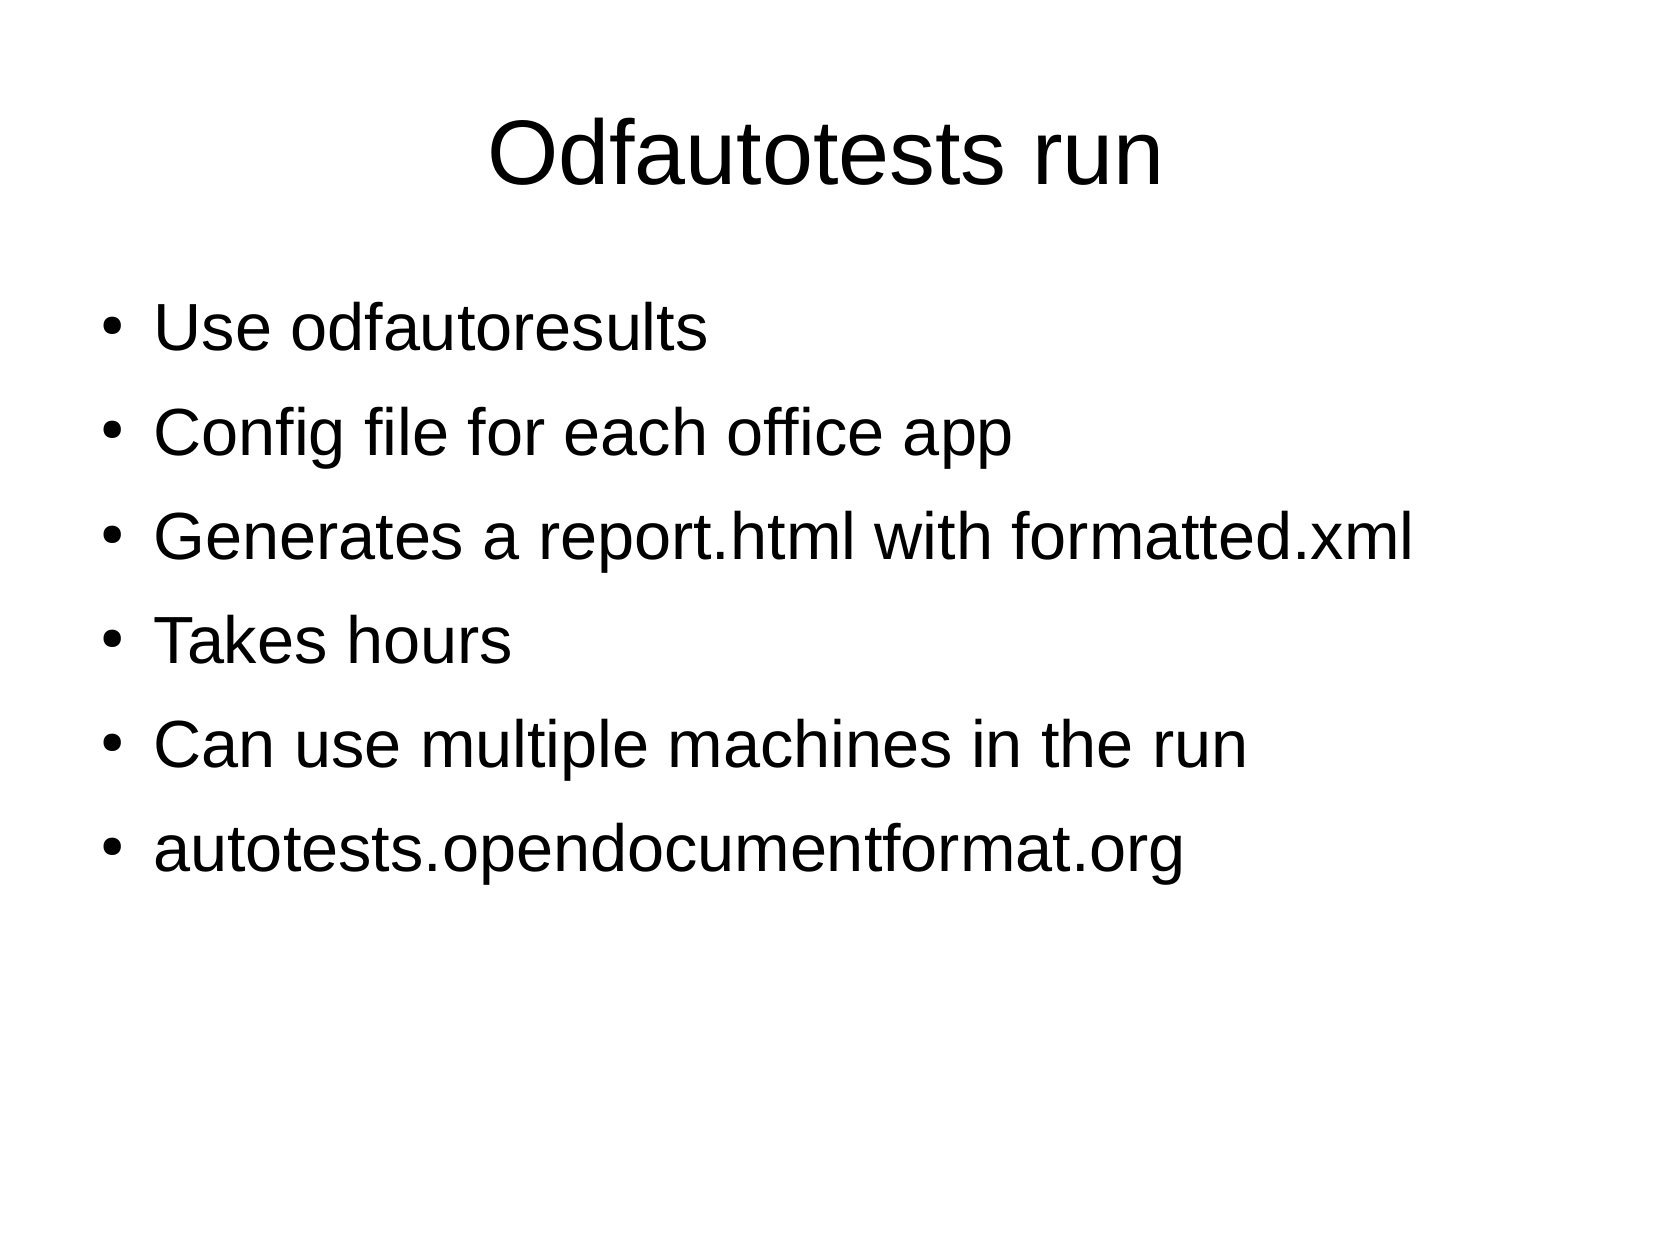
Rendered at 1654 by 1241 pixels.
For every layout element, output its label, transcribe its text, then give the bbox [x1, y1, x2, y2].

list Use odfautoresults Config file for each office app Generates a report.html with formatted.xml Takes hours Can use multiple machines in the run autotests.opendocumentformat.org [82, 290, 1571, 1010]
title Odfautotests run [82, 49, 1571, 257]
